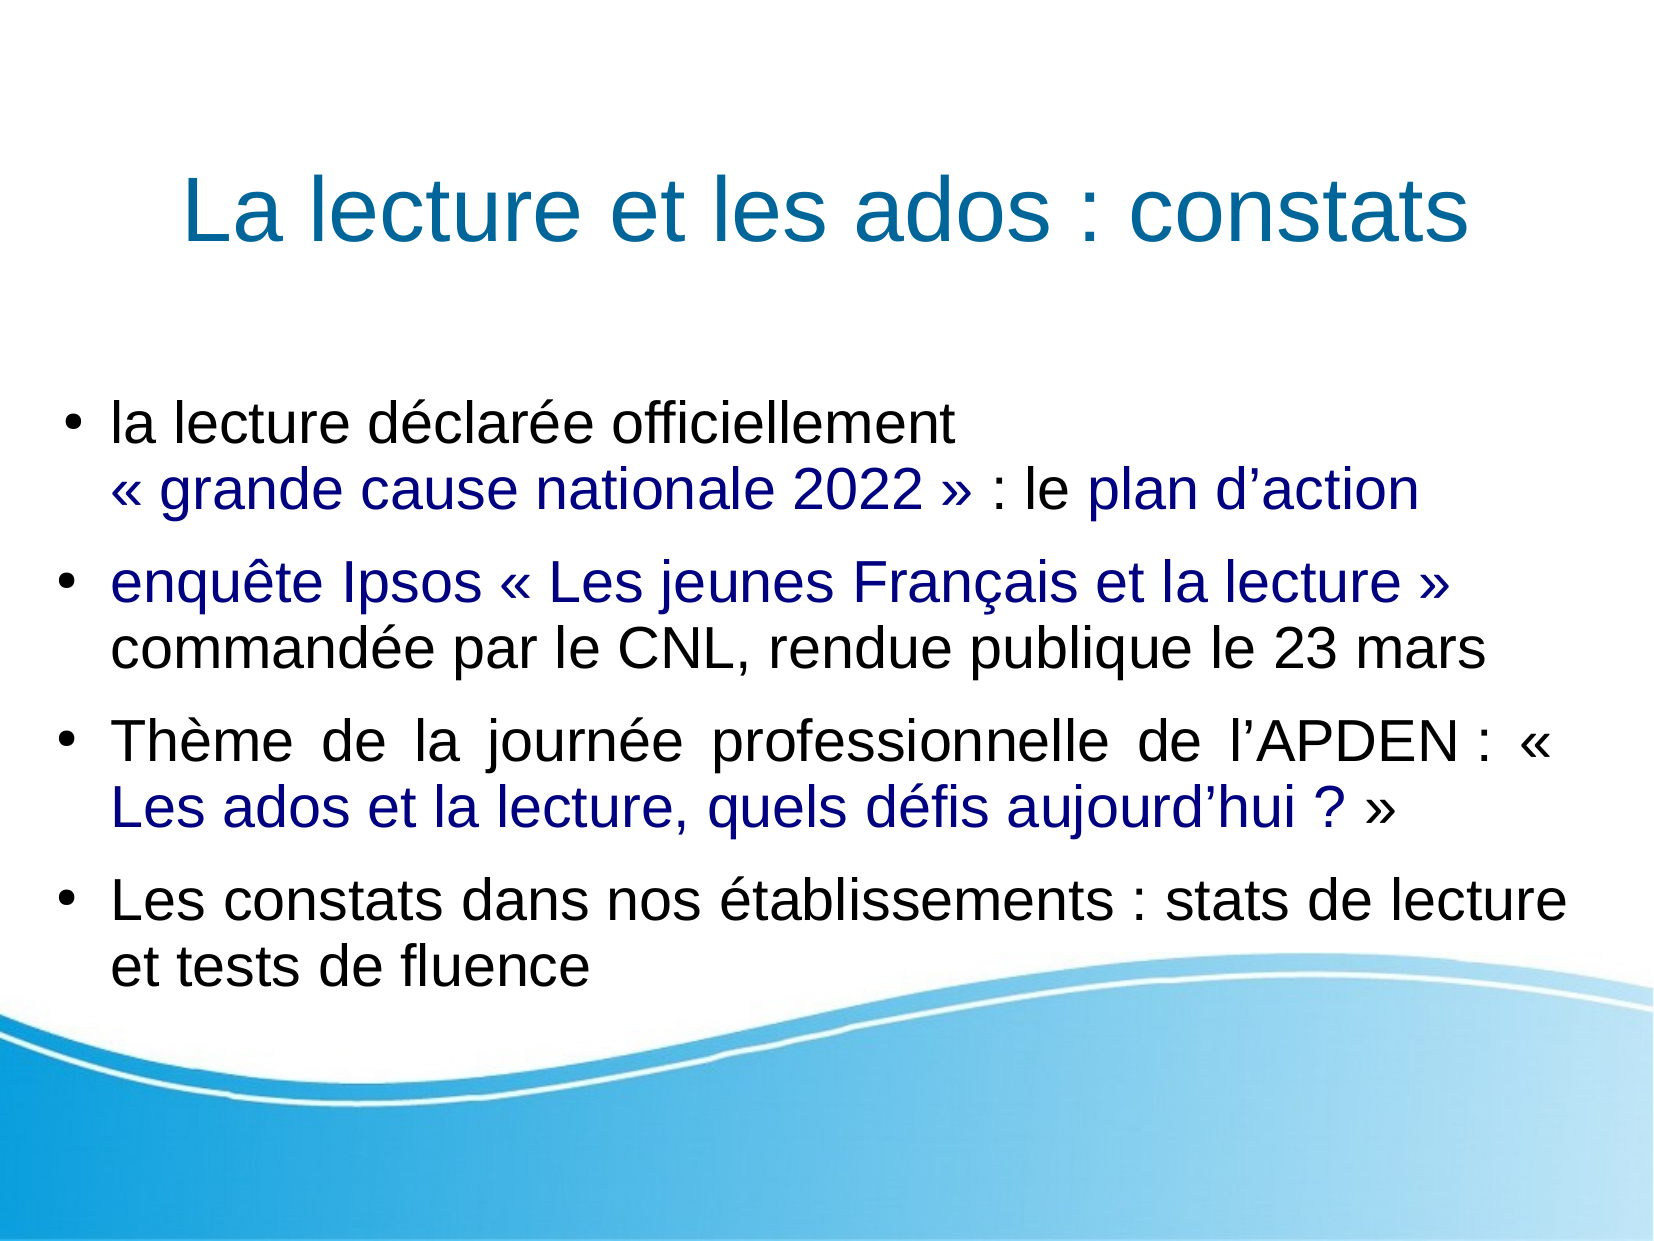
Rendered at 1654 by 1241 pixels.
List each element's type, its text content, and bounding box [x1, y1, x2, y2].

list la lecture déclarée officiellement« grande cause nationale 2022 » : le plan d’action enquête Ipsos « Les jeunes Français et la lecture »commandée par le CNL, rendue publique le 23 mars Thème de la journée professionnelle de l’APDEN : « Les ados et la lecture, quels défis aujourd’hui ? » Les constats dans nos établissements : stats de lecture et tests de fluence [47, 389, 1571, 1010]
title La lecture et les ados : constats [82, 106, 1571, 314]
picture [0, 952, 1654, 1241]
